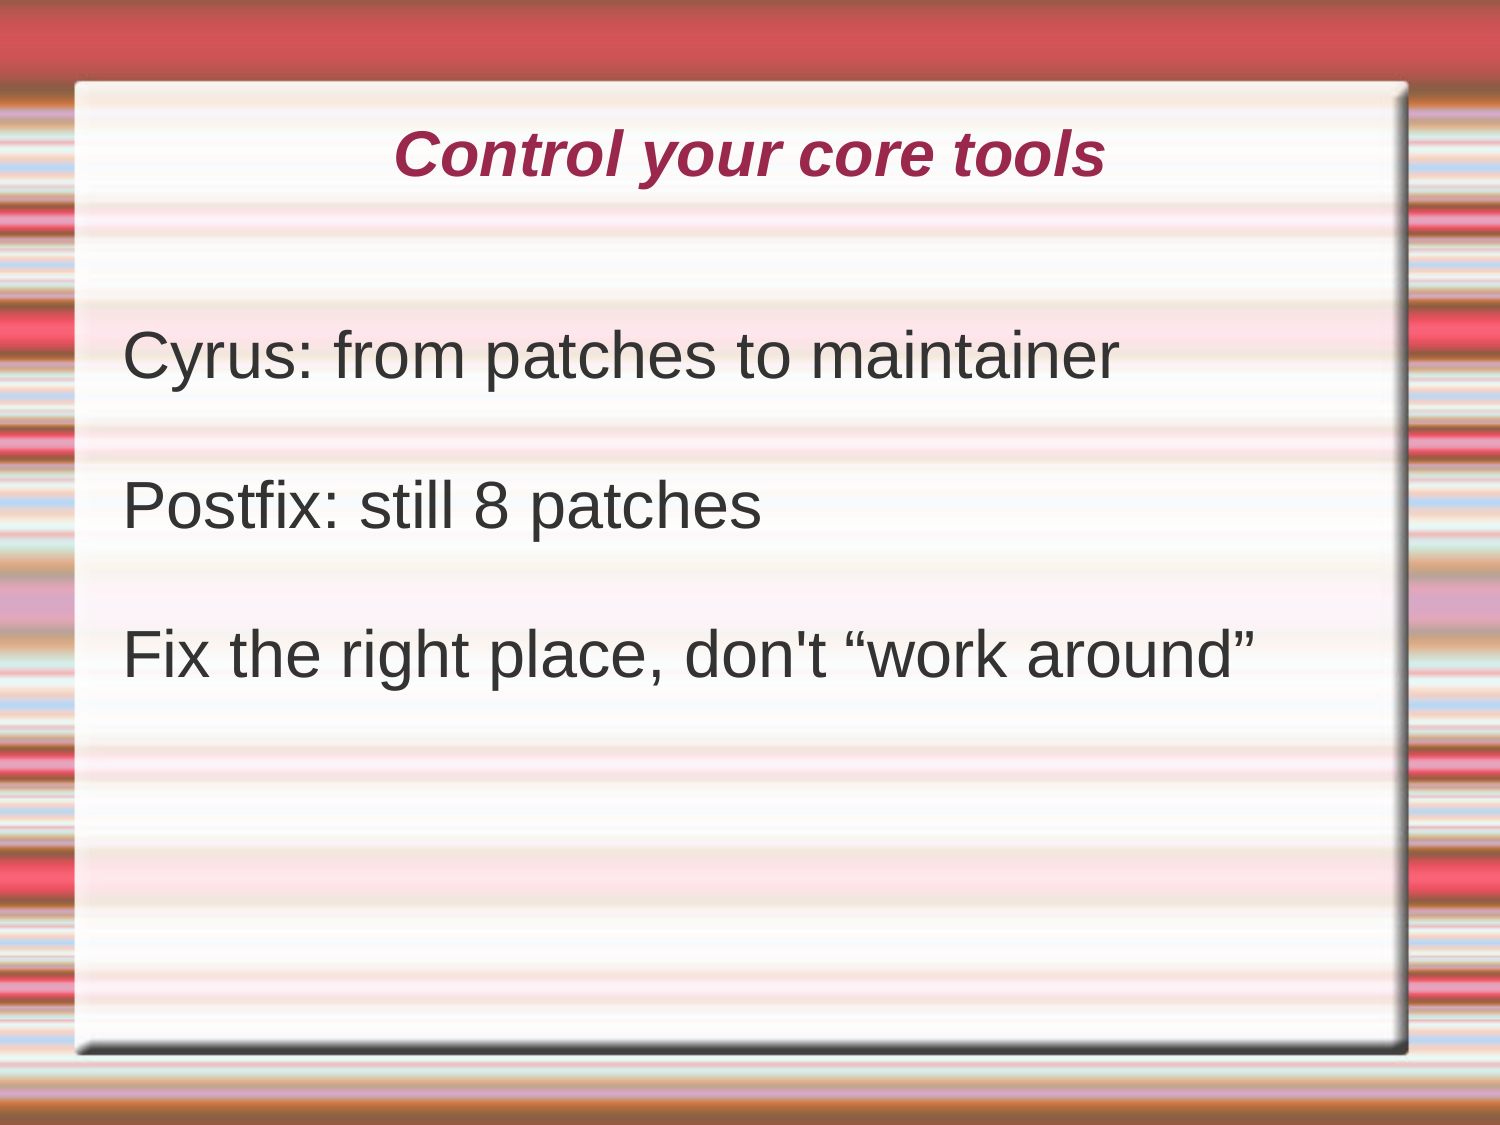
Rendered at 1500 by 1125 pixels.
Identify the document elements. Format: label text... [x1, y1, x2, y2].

picture [0, 0, 1500, 1125]
title Control your core tools [110, 104, 1392, 292]
list Cyrus: from patches to maintainer Postfix: still 8 patches Fix the right place, don't “work around” [122, 318, 1376, 1046]
